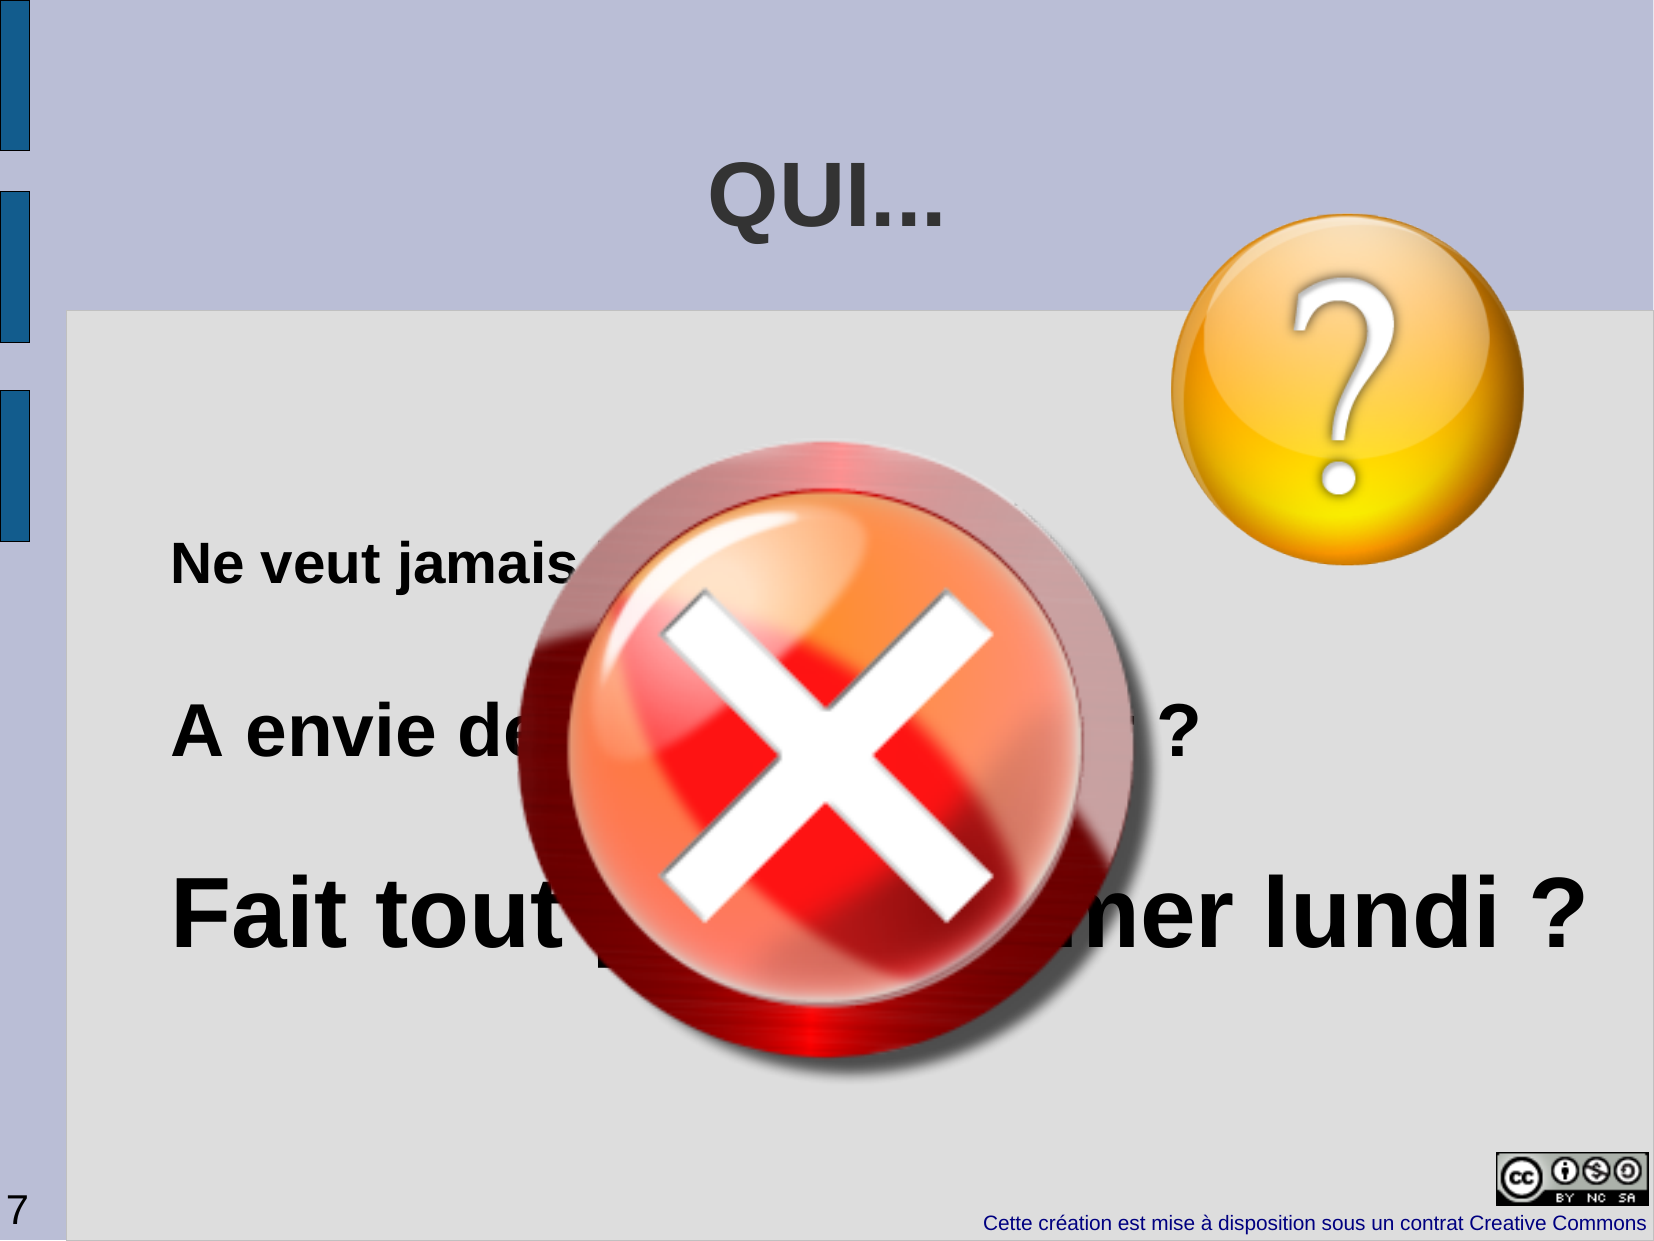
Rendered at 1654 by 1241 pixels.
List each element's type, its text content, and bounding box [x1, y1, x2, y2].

picture [483, 208, 1530, 1094]
title QUI... [121, 91, 1534, 299]
list Ne veut jamais binômer ? A envie de binômer un jour ? Fait tout pour binômer lundi ? [152, 344, 1654, 1241]
